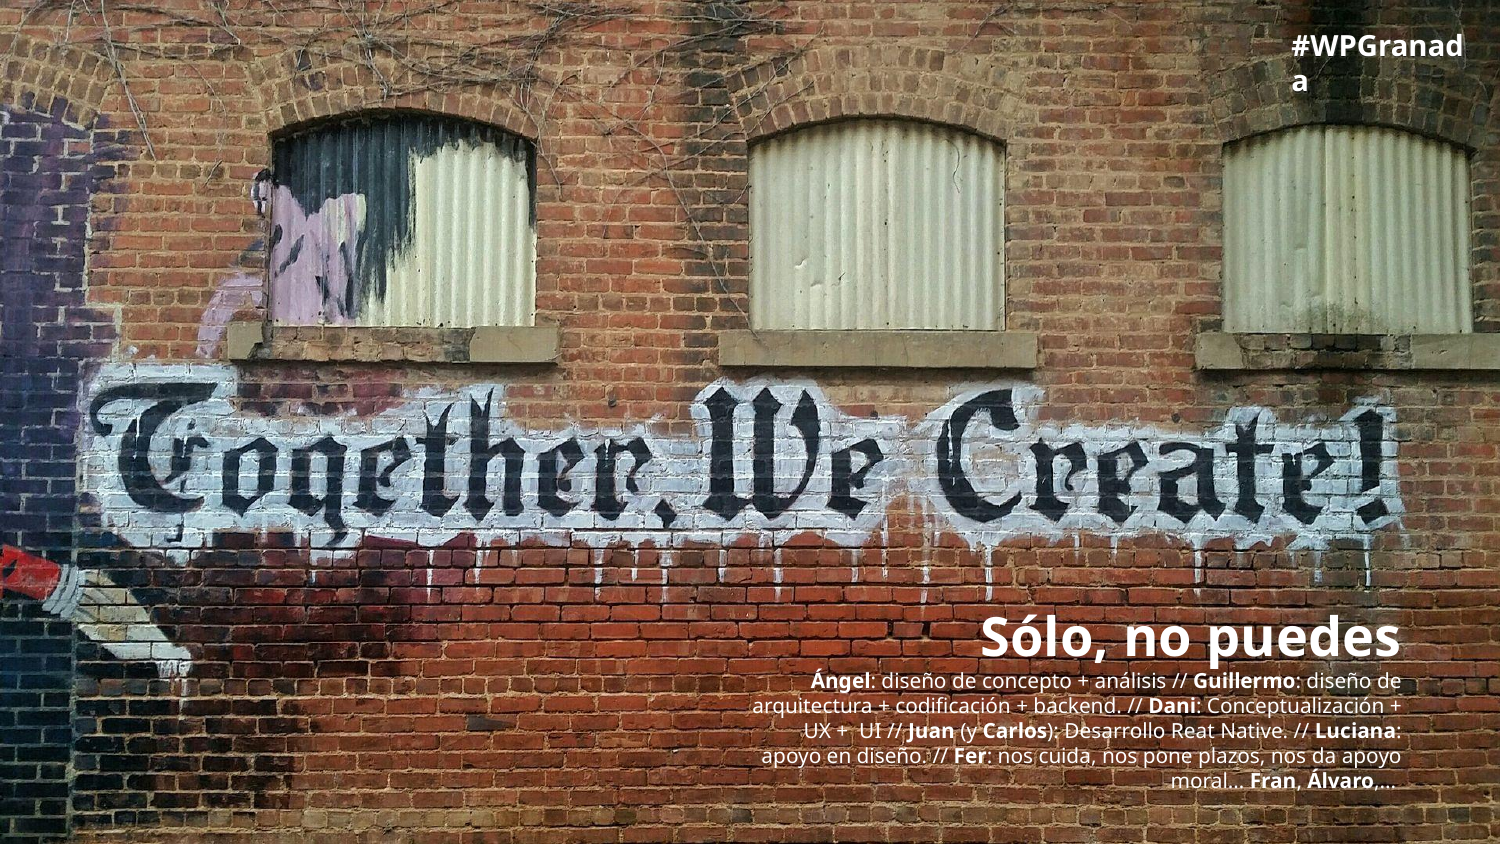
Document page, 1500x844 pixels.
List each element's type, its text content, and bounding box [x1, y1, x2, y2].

title Sólo, no puedes Ángel: diseño de concepto + análisis // Guillermo: diseño de arquitectura + codificación + backend. // Dani: Conceptualización + UX + UI // Juan (y Carlos): Desarrollo Reat Native. // Luciana: apoyo en diseño. // Fer: nos cuida, nos pone plazos, nos da apoyo moral… Fran, Álvaro,... [725, 609, 1417, 786]
text_box #WPGranada [1276, 12, 1480, 66]
picture [0, 0, 1500, 844]
